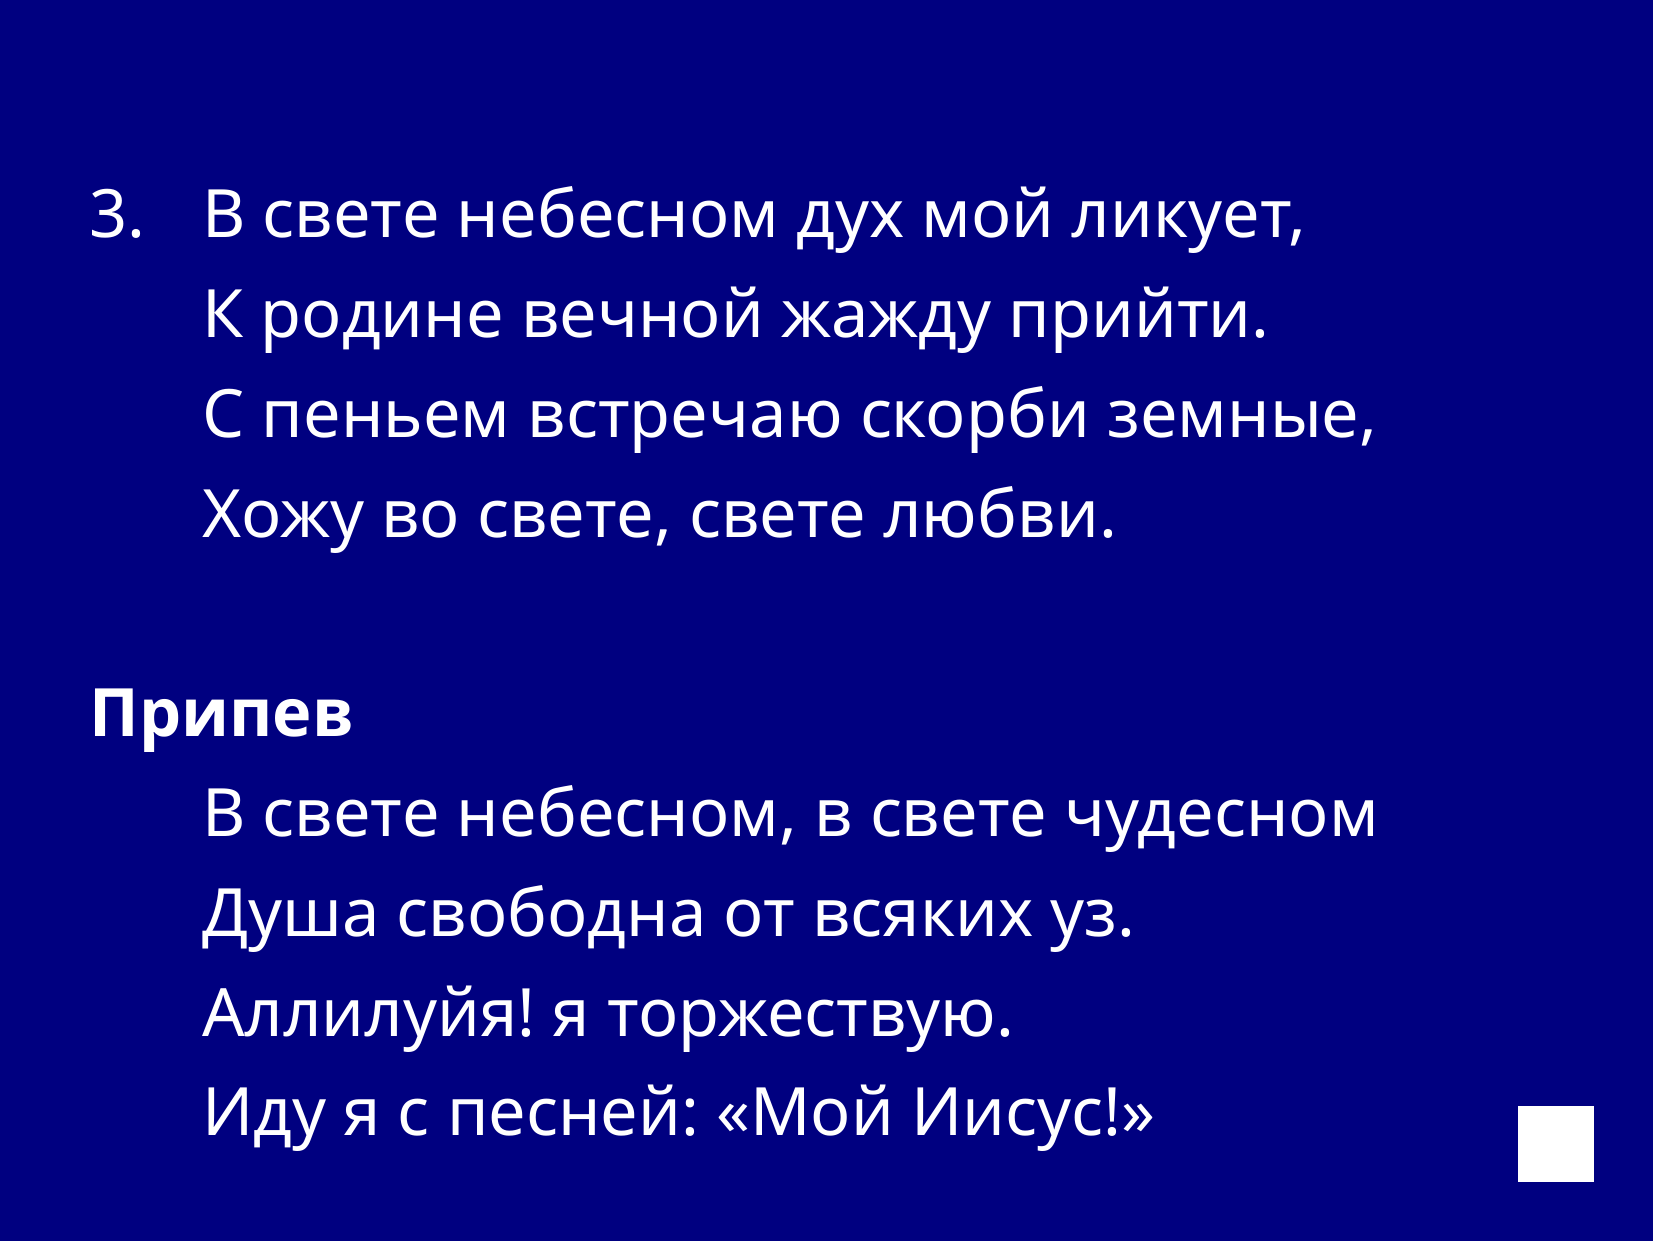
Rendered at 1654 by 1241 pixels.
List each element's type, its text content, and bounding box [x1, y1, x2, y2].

text_box [1518, 1106, 1594, 1182]
text_box 3. В свете небесном дух мой ликует, К родине вечной жажду прийти. С пеньем встречаю скорби земные, Хожу во свете, свете любви. Припев В свете небесном, в свете чудесном Душа свободна от всяких уз. Аллилуйя! я торжествую. Иду я с песней: «Мой Иисус!» [75, 150, 1576, 1163]
